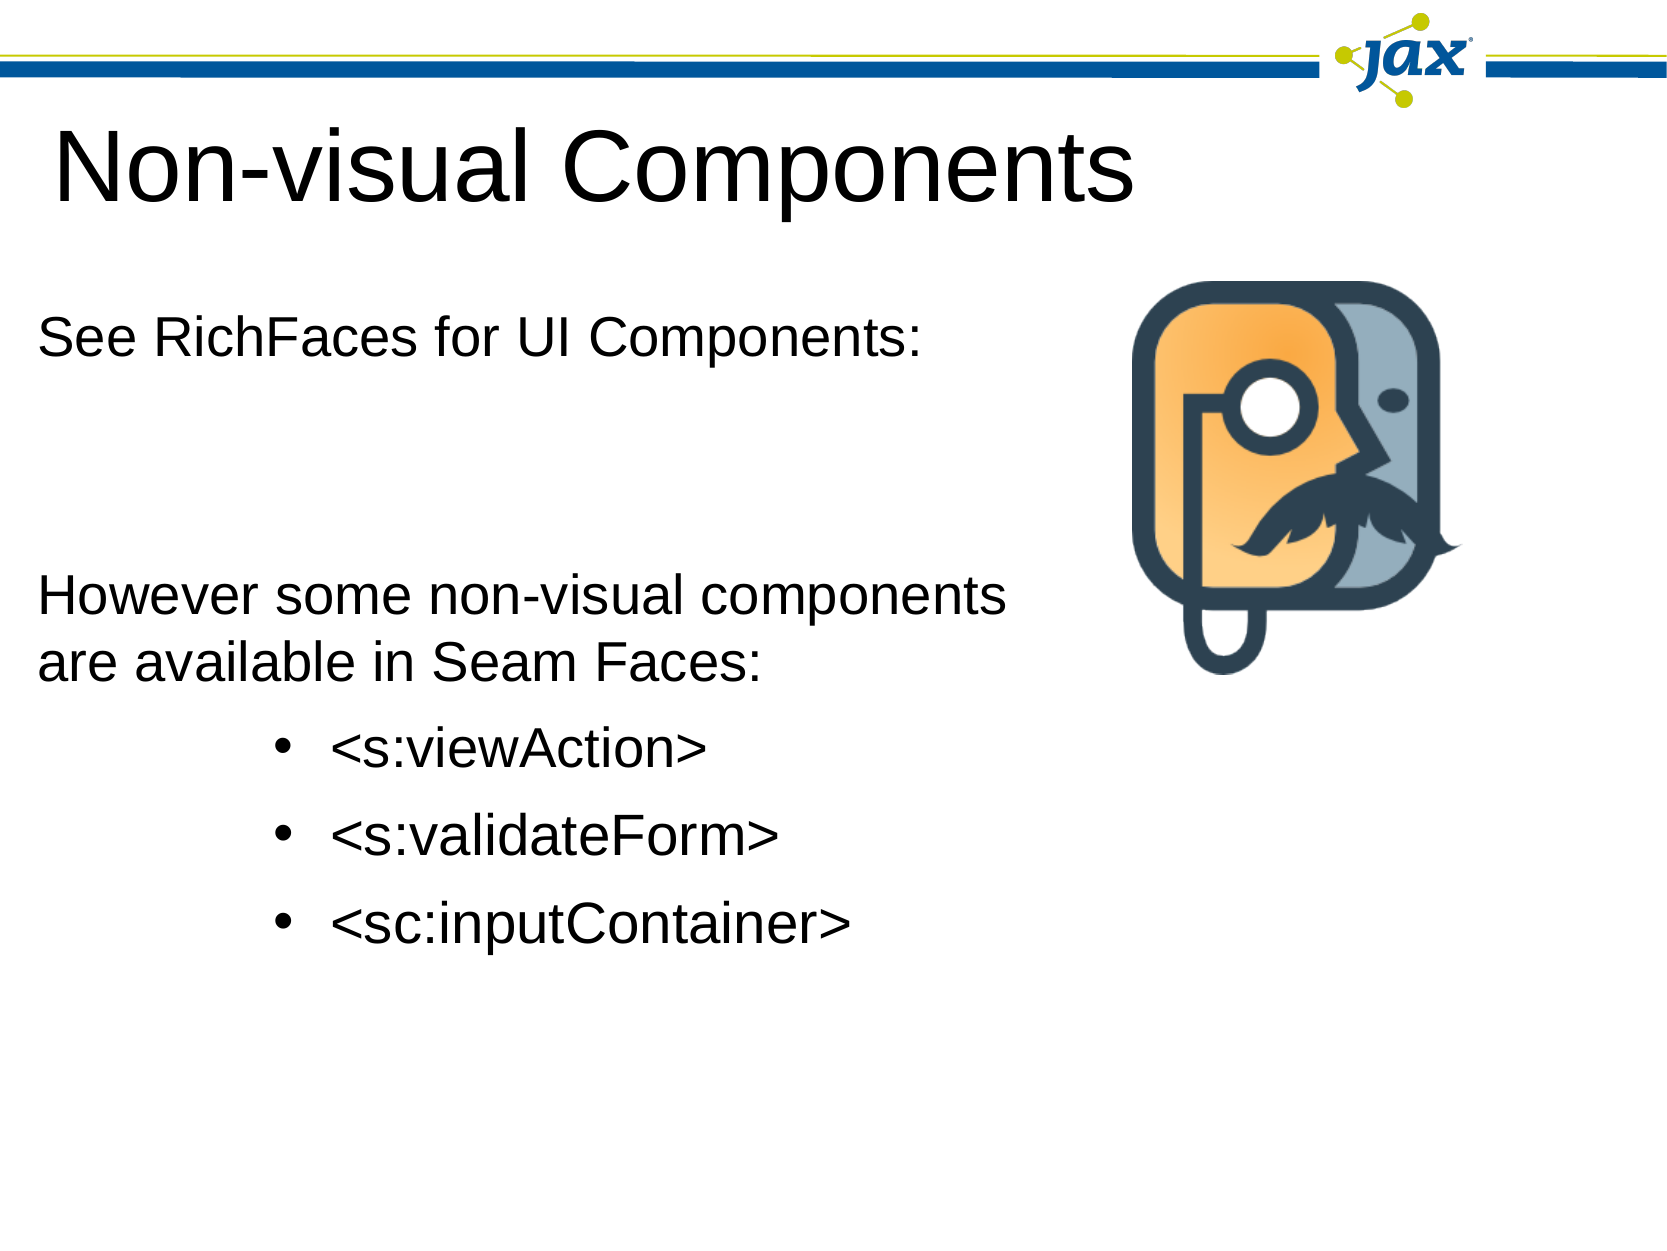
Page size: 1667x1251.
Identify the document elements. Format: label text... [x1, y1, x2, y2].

picture [1335, 13, 1473, 91]
title Non-visual Components [37, 91, 1651, 230]
list See RichFaces for UI Components: However some non-visual components are available in Seam Faces: <s:viewAction> <s:validateForm> <sc:inputContainer> [37, 300, 1613, 1126]
picture [1132, 281, 1463, 676]
